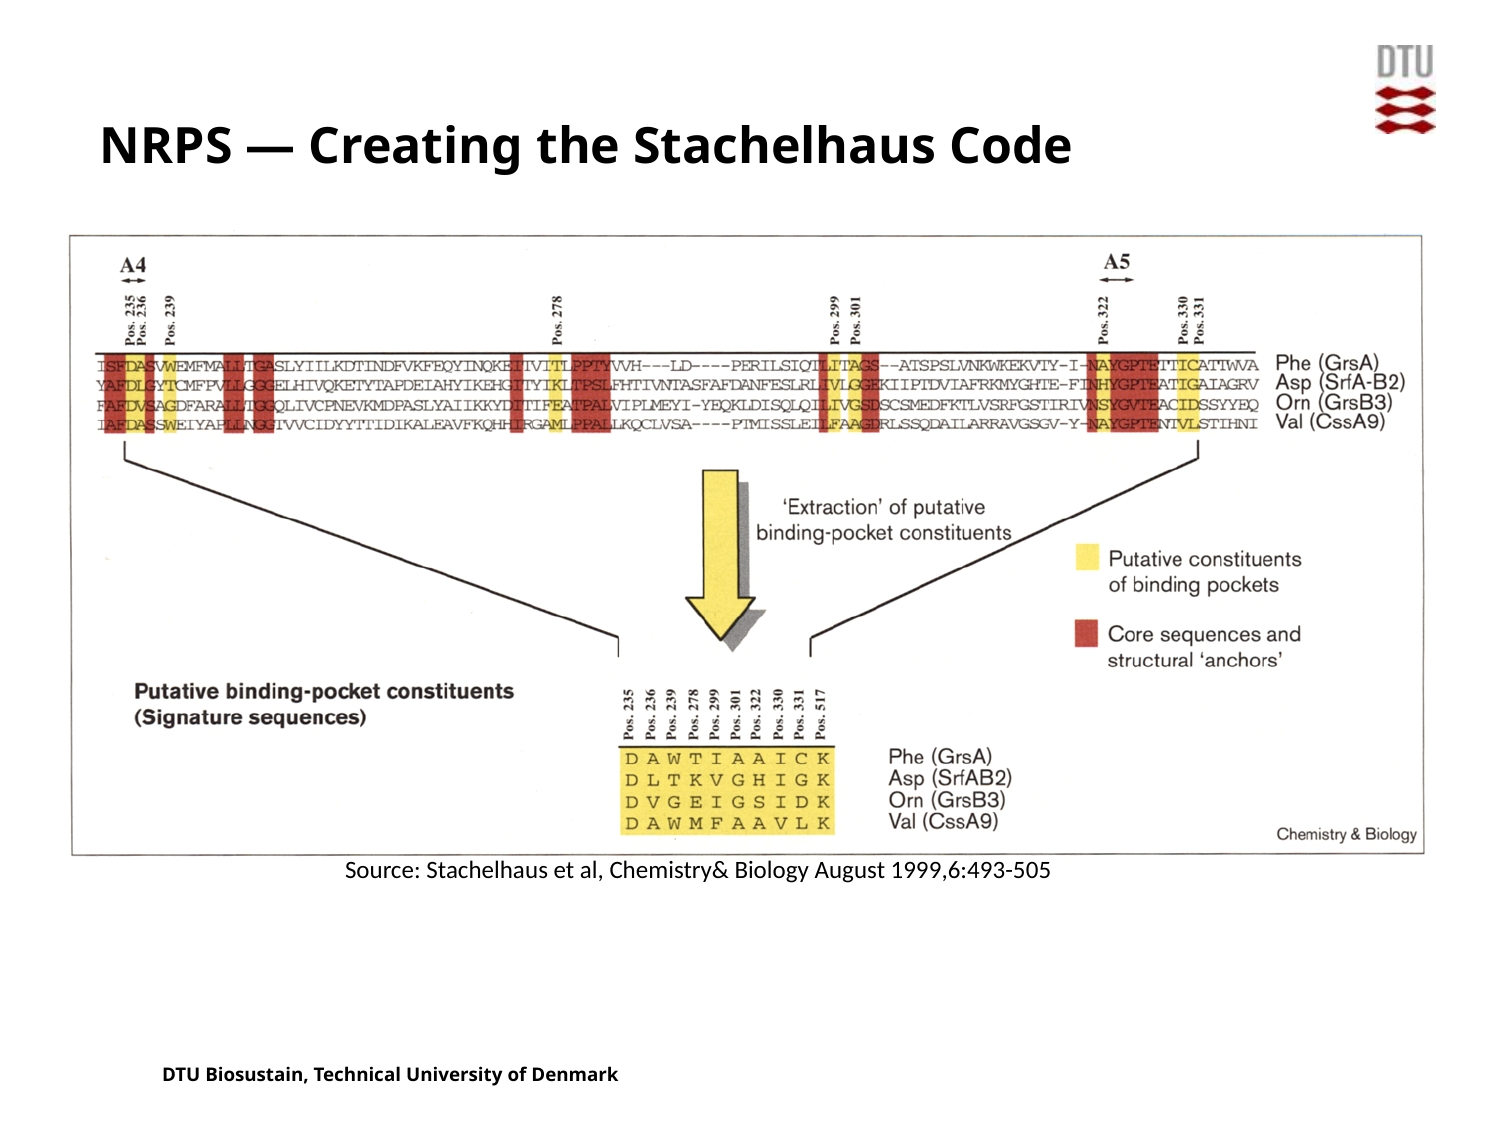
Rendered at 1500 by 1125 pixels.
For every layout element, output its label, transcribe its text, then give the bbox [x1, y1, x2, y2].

picture [1375, 45, 1436, 134]
picture [60, 224, 1436, 862]
title NRPS — Creating the Stachelhaus Code [99, 50, 1375, 224]
text_box Source: Stachelhaus et al, Chemistry& Biology August 1999,6:493-505 [330, 852, 1112, 918]
